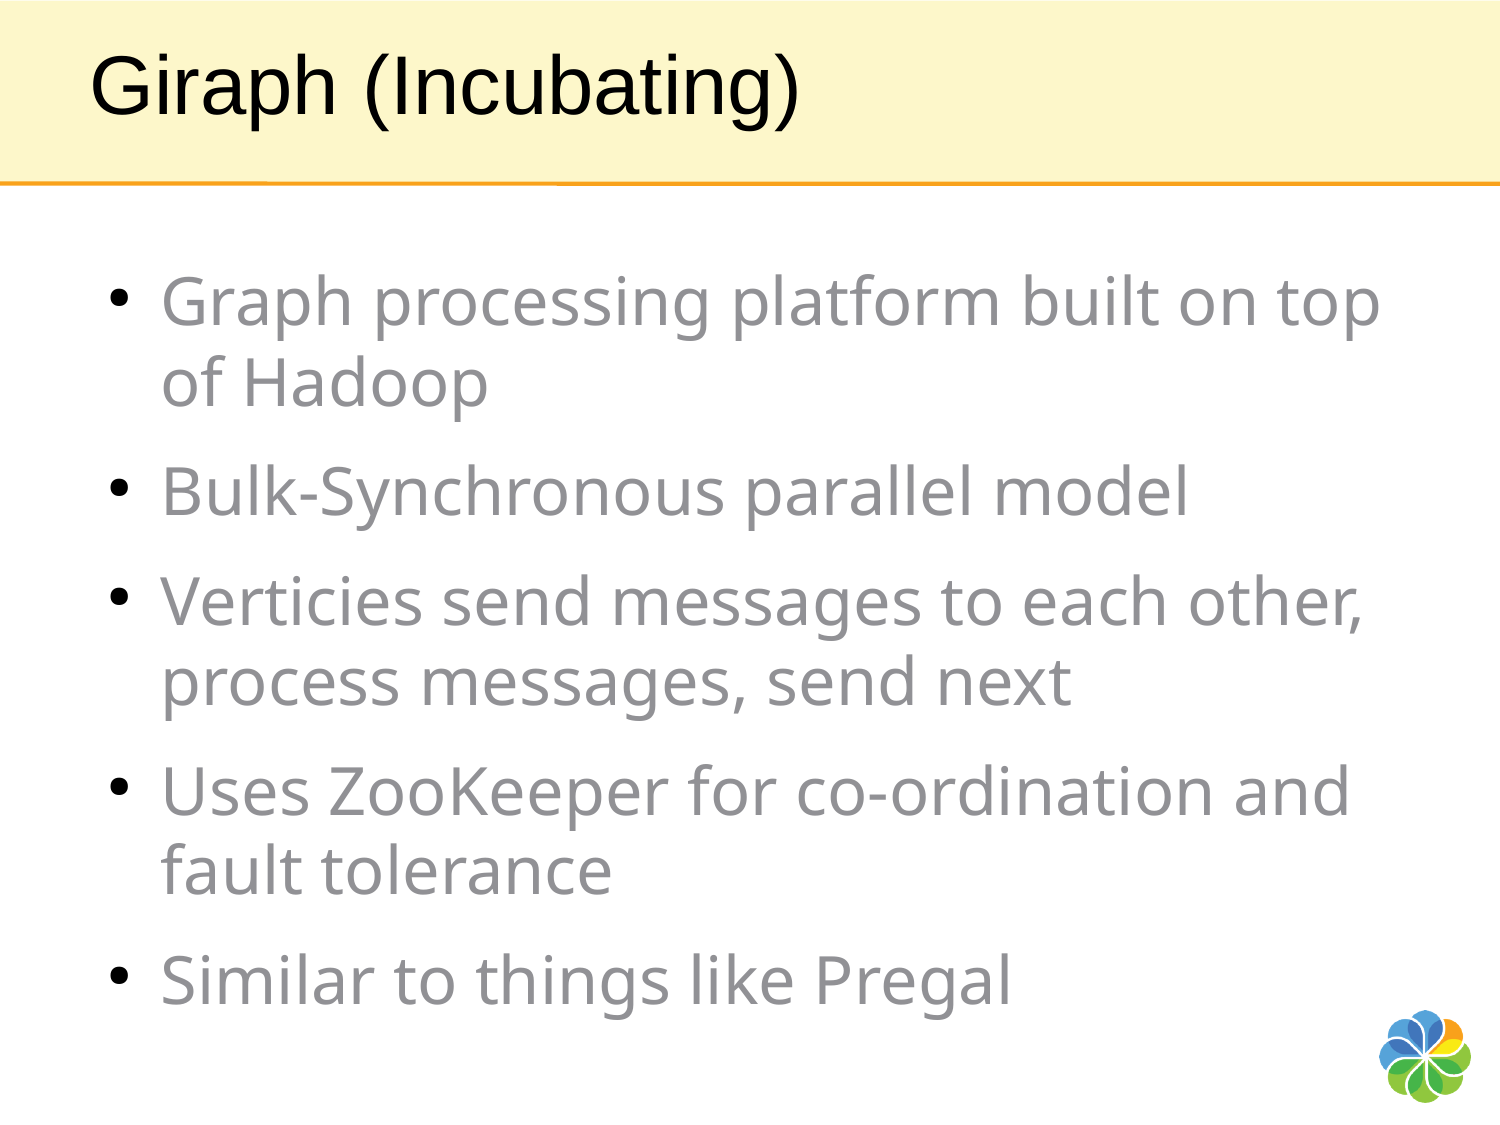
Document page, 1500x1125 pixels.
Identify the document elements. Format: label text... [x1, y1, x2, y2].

picture [1379, 1010, 1471, 1103]
list [761, 251, 1425, 1005]
list [75, 356, 738, 1005]
list Graph processing platform built on top of Hadoop Bulk-Synchronous parallel model Verticies send messages to each other, process messages, send next Uses ZooKeeper for co-ordination and fault tolerance Similar to things like Pregal [75, 251, 1447, 1093]
title Giraph (Incubating) [75, 24, 1425, 163]
